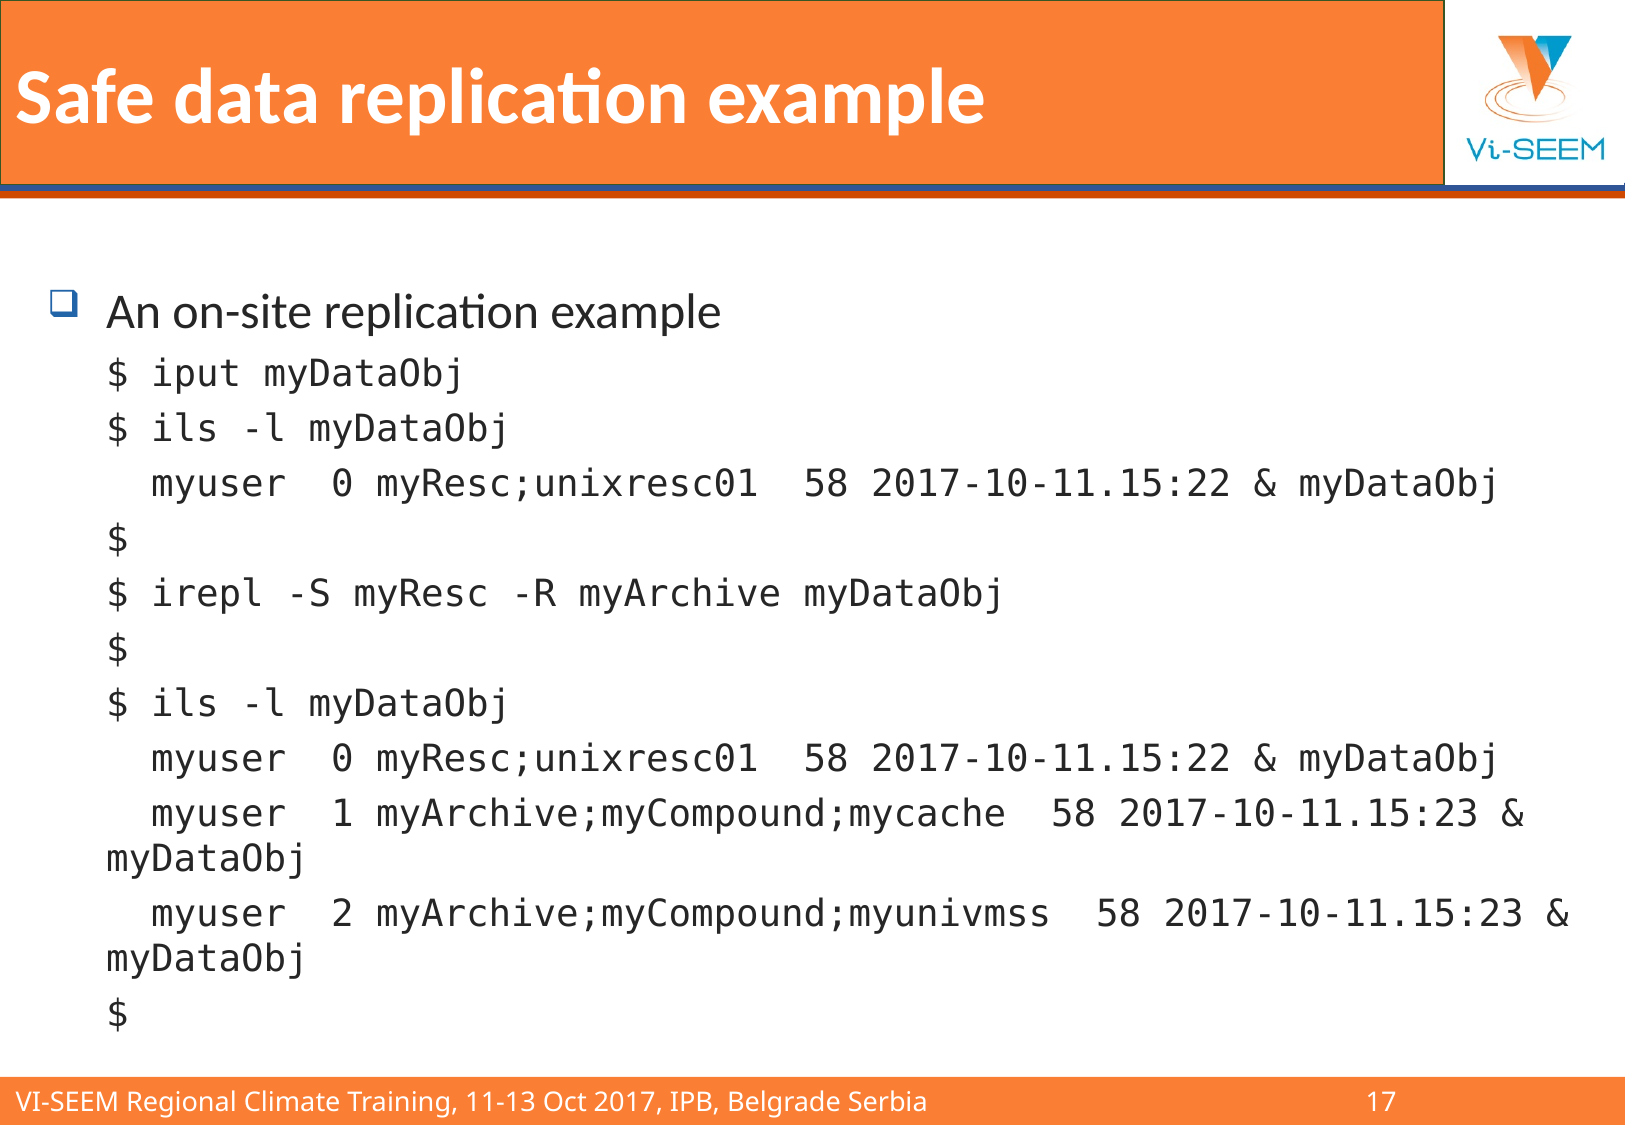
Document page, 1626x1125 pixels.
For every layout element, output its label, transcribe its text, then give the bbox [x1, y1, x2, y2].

title Safe data replication example [0, 0, 1445, 185]
picture [1445, 0, 1624, 185]
list An on-site replication example $ iput myDataObj $ ils -l myDataObj myuser 0 myResc;unixresc01 58 2017-10-11.15:22 & myDataObj $ $ irepl -S myResc -R myArchive myDataObj $ $ ils -l myDataObj myuser 0 myResc;unixresc01 58 2017-10-11.15:22 & myDataObj myuser 1 myArchive;myCompound;mycache 58 2017-10-11.15:23 & myDataObj myuser 2 myArchive;myCompound;myunivmss 58 2017-10-11.15:23 & myDataObj $ [31, 271, 1593, 1076]
footer VI-SEEM Regional Climate Training, 11-13 Oct 2017, IPB, Belgrade Serbia <number> [0, 1076, 1625, 1125]
